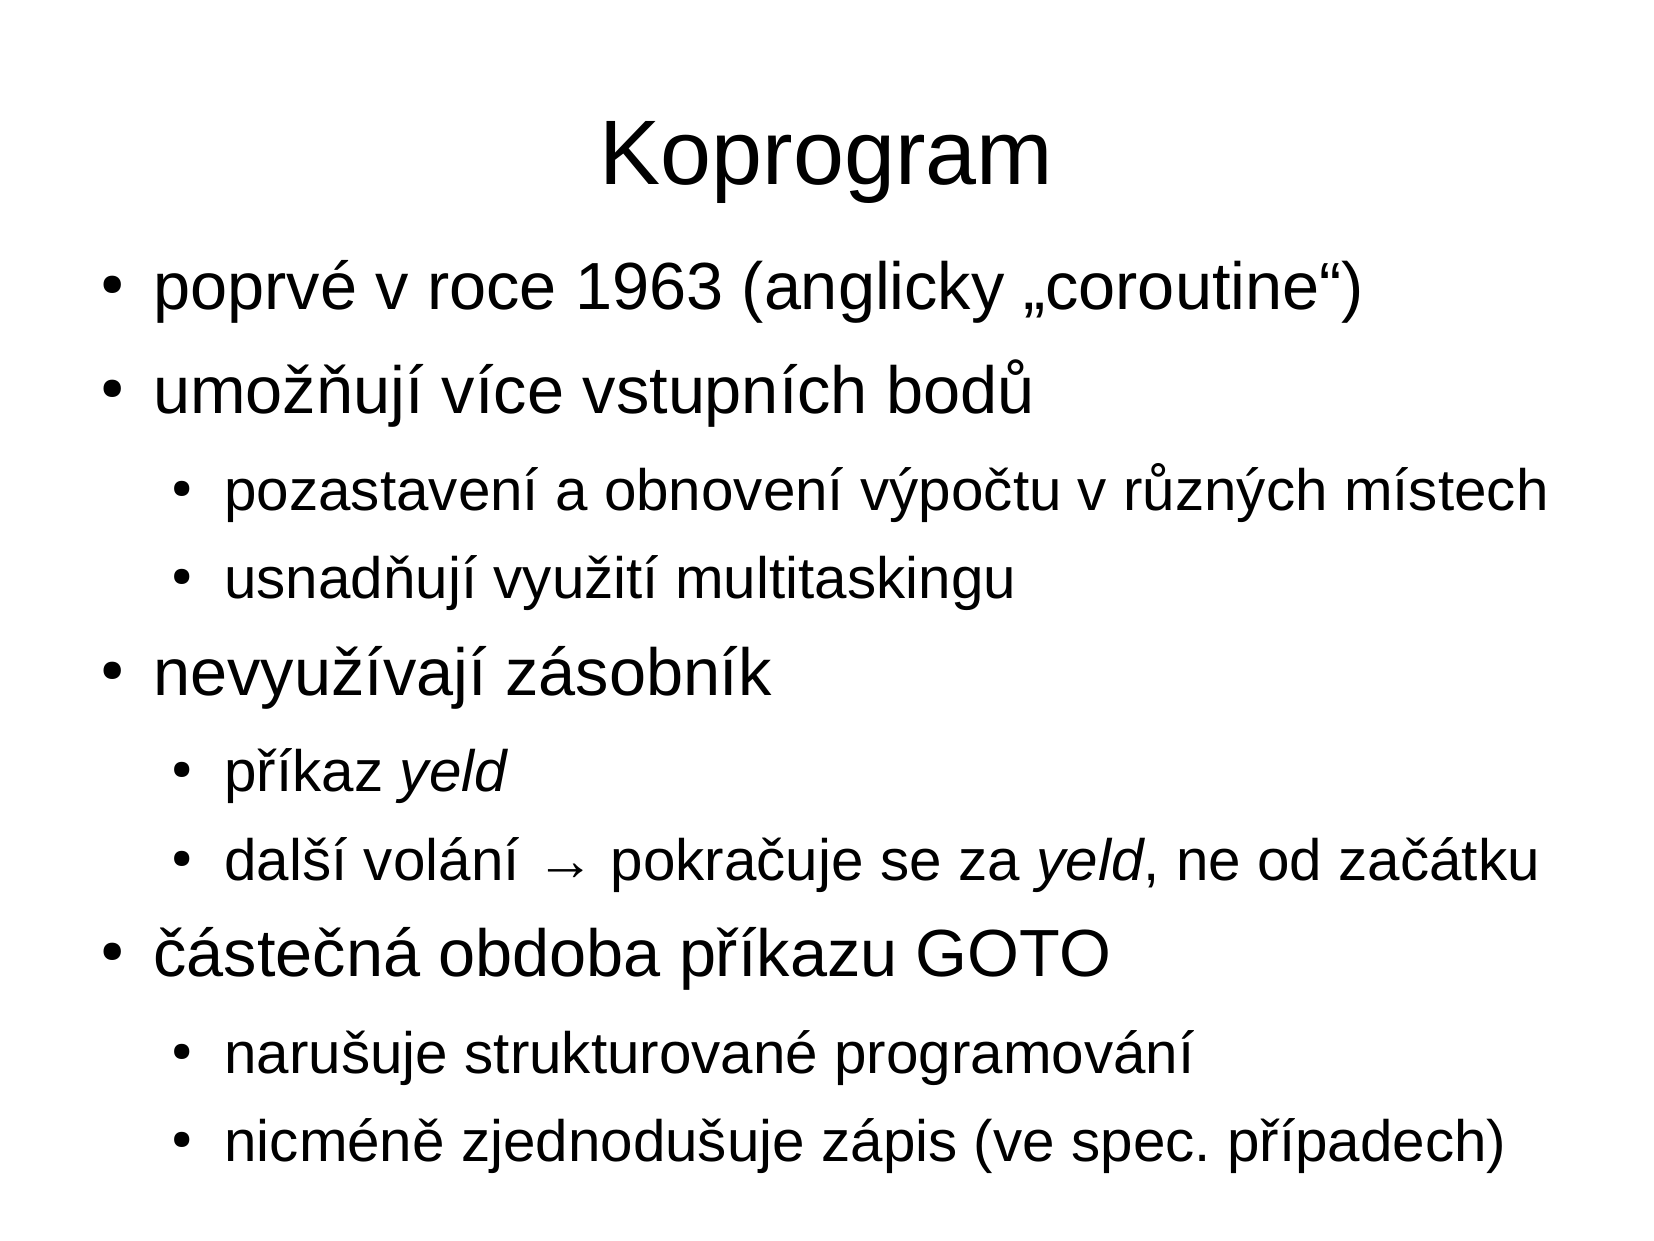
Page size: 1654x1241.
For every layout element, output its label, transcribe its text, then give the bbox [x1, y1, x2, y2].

title Koprogram [82, 56, 1571, 248]
list poprvé v roce 1963 (anglicky „coroutine“) umožňují více vstupních bodů pozastavení a obnovení výpočtu v různých místech usnadňují využití multitaskingu nevyužívají zásobník příkaz yeld další volání → pokračuje se za yeld, ne od začátku částečná obdoba příkazu GOTO narušuje strukturované programování nicméně zjednodušuje zápis (ve spec. případech) [82, 248, 1571, 1175]
